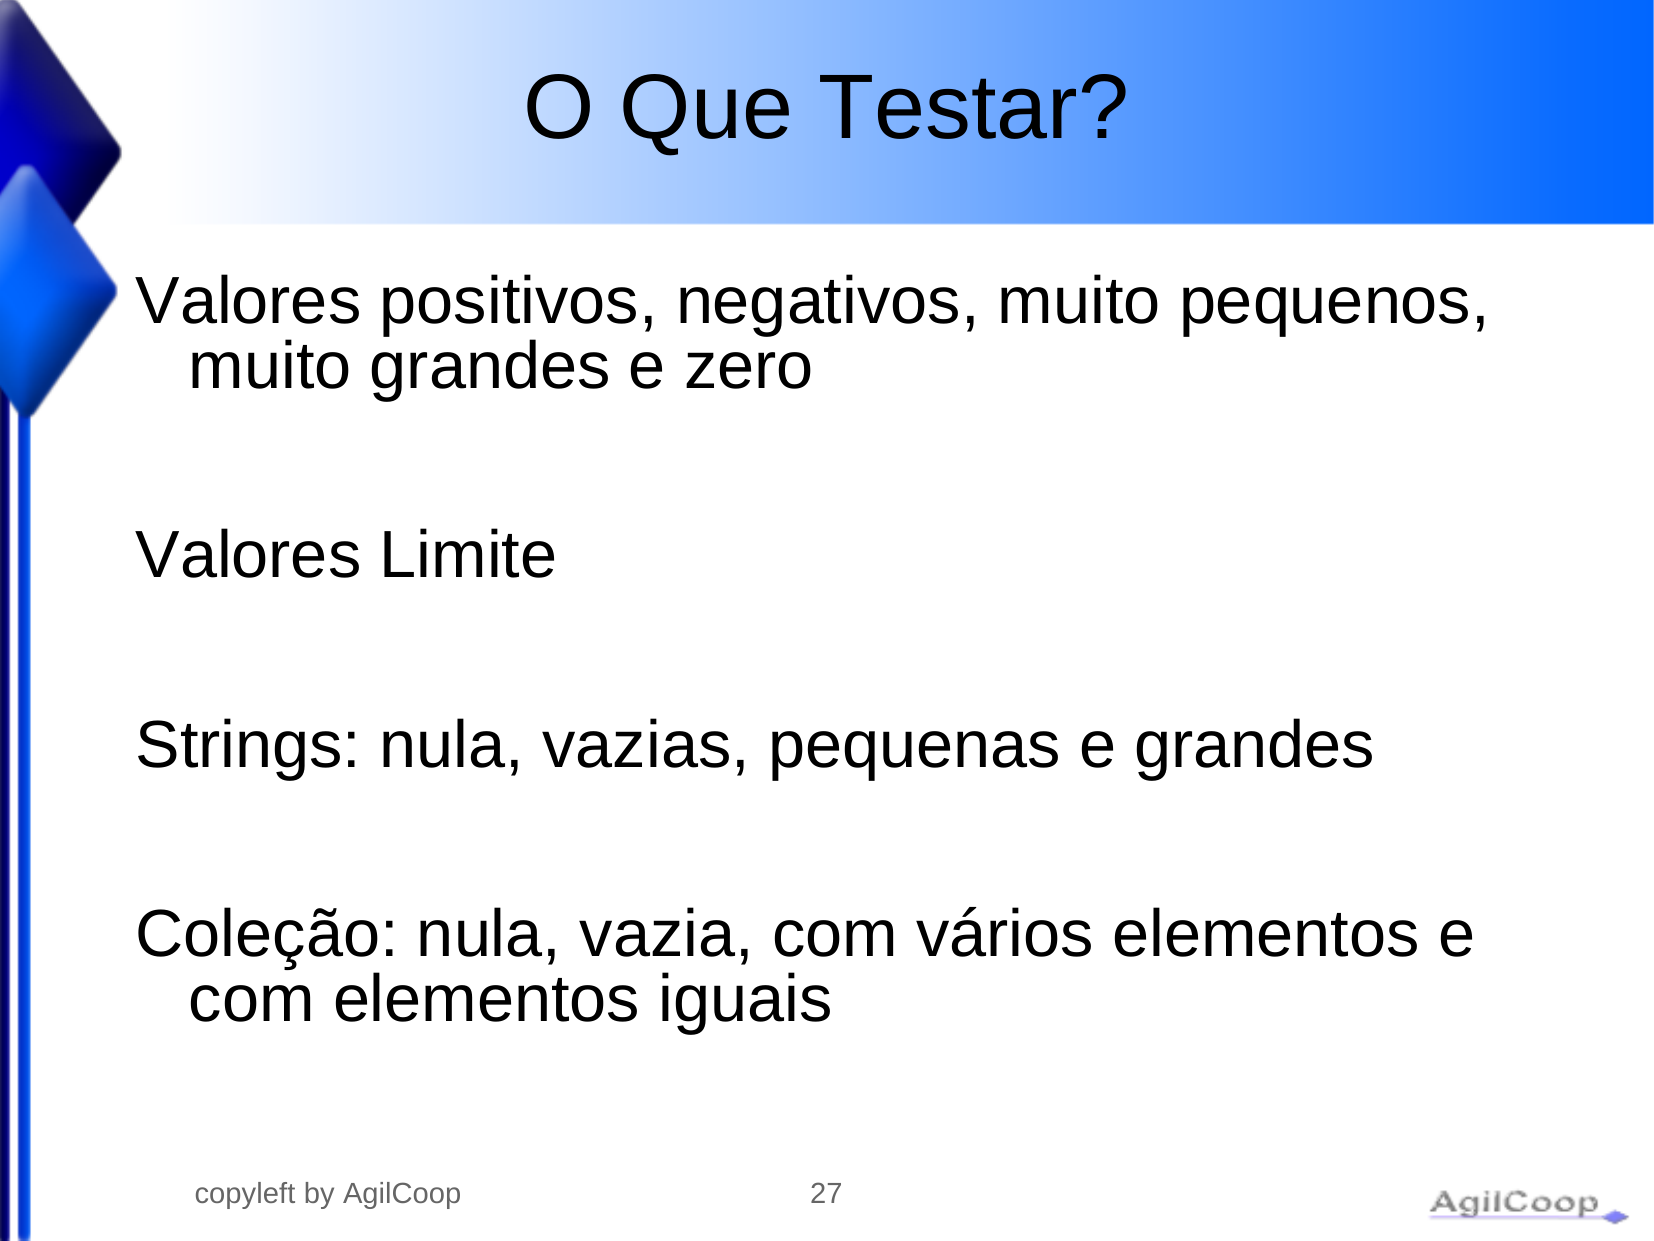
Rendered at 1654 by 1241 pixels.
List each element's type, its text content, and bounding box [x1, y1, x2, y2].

list Valores positivos, negativos, muito pequenos, muito grandes e zero Valores Limite Strings: nula, vazias, pequenas e grandes Coleção: nula, vazia, com vários elementos e com elementos iguais [118, 271, 1607, 1076]
title O Que Testar? [82, 60, 1571, 163]
picture [0, 0, 1654, 1241]
